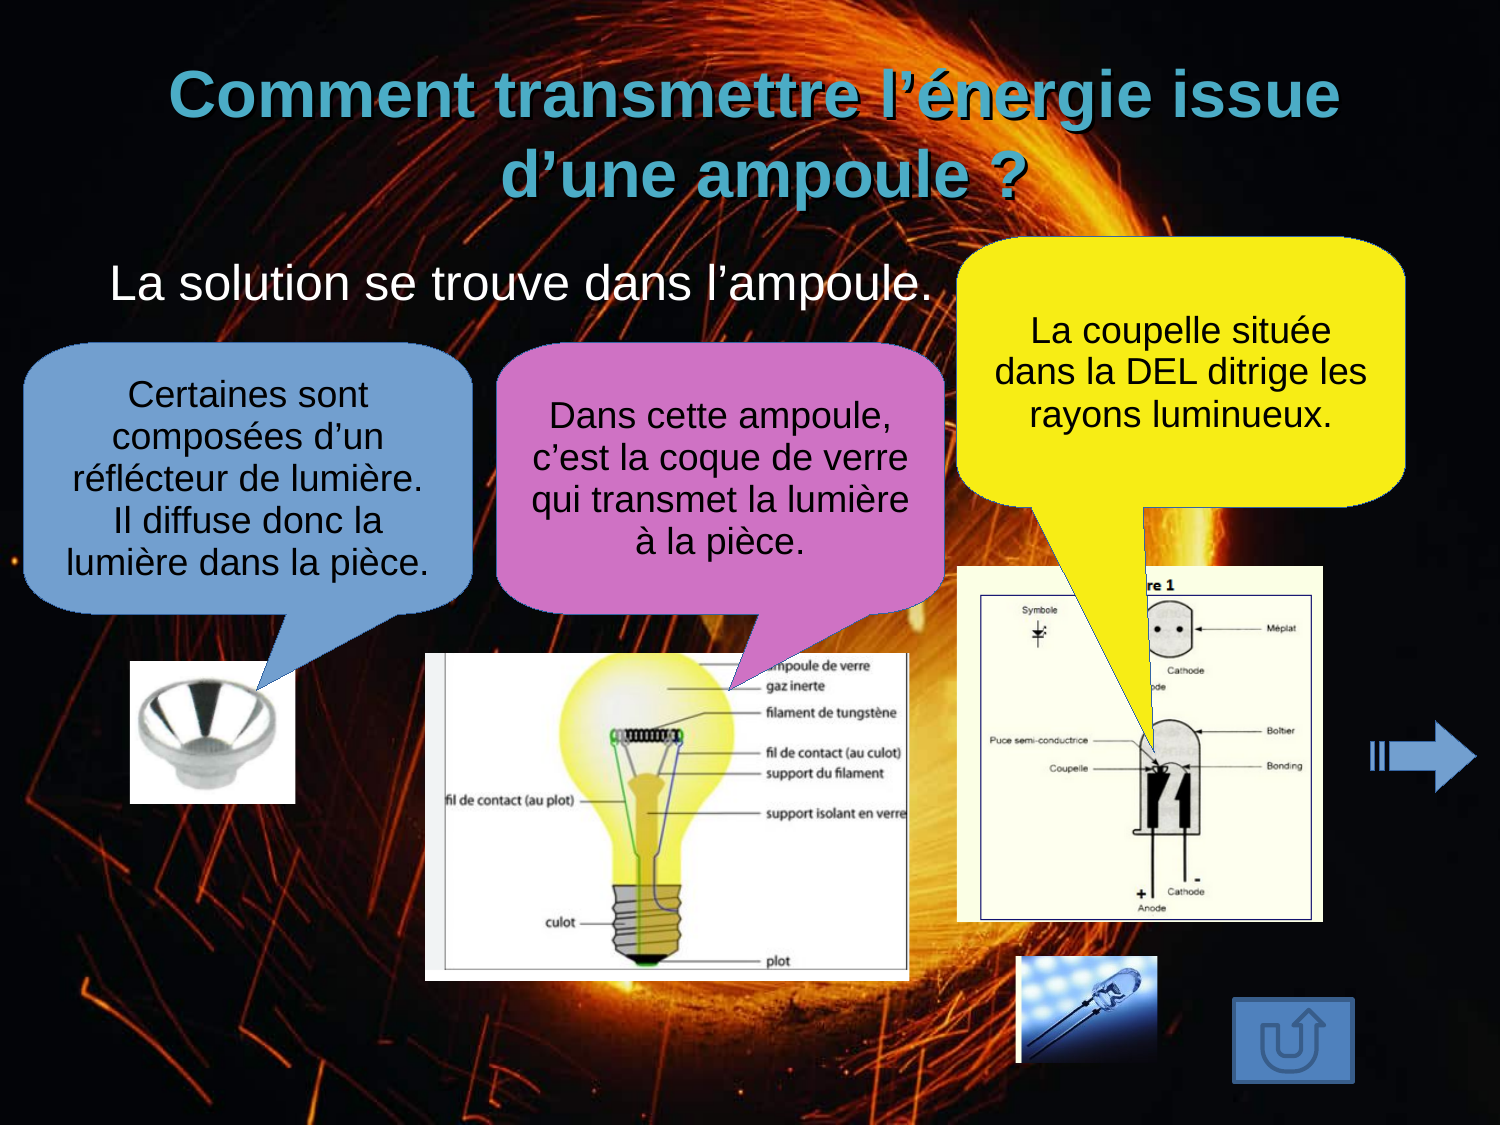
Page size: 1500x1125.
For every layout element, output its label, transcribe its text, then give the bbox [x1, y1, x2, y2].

text_box Dans cette ampoule, c’est la coque de verre qui transmet la lumière à la pièce. [496, 342, 945, 691]
text_box [1370, 741, 1375, 771]
text_box La solution se trouve dans l’ampoule. [94, 248, 979, 319]
text_box [1234, 999, 1353, 1082]
text_box [1379, 741, 1385, 771]
picture [0, 0, 1500, 1125]
text_box [1389, 720, 1477, 793]
text_box Comment transmettre l’énergie issue d’une ampoule ? [154, 43, 1376, 218]
text_box La coupelle située dans la DEL ditrige les rayons luminueux. [956, 236, 1406, 753]
text_box Certaines sont composées d’un réflécteur de lumière. Il diffuse donc la lumière dans la pièce. [23, 342, 473, 691]
